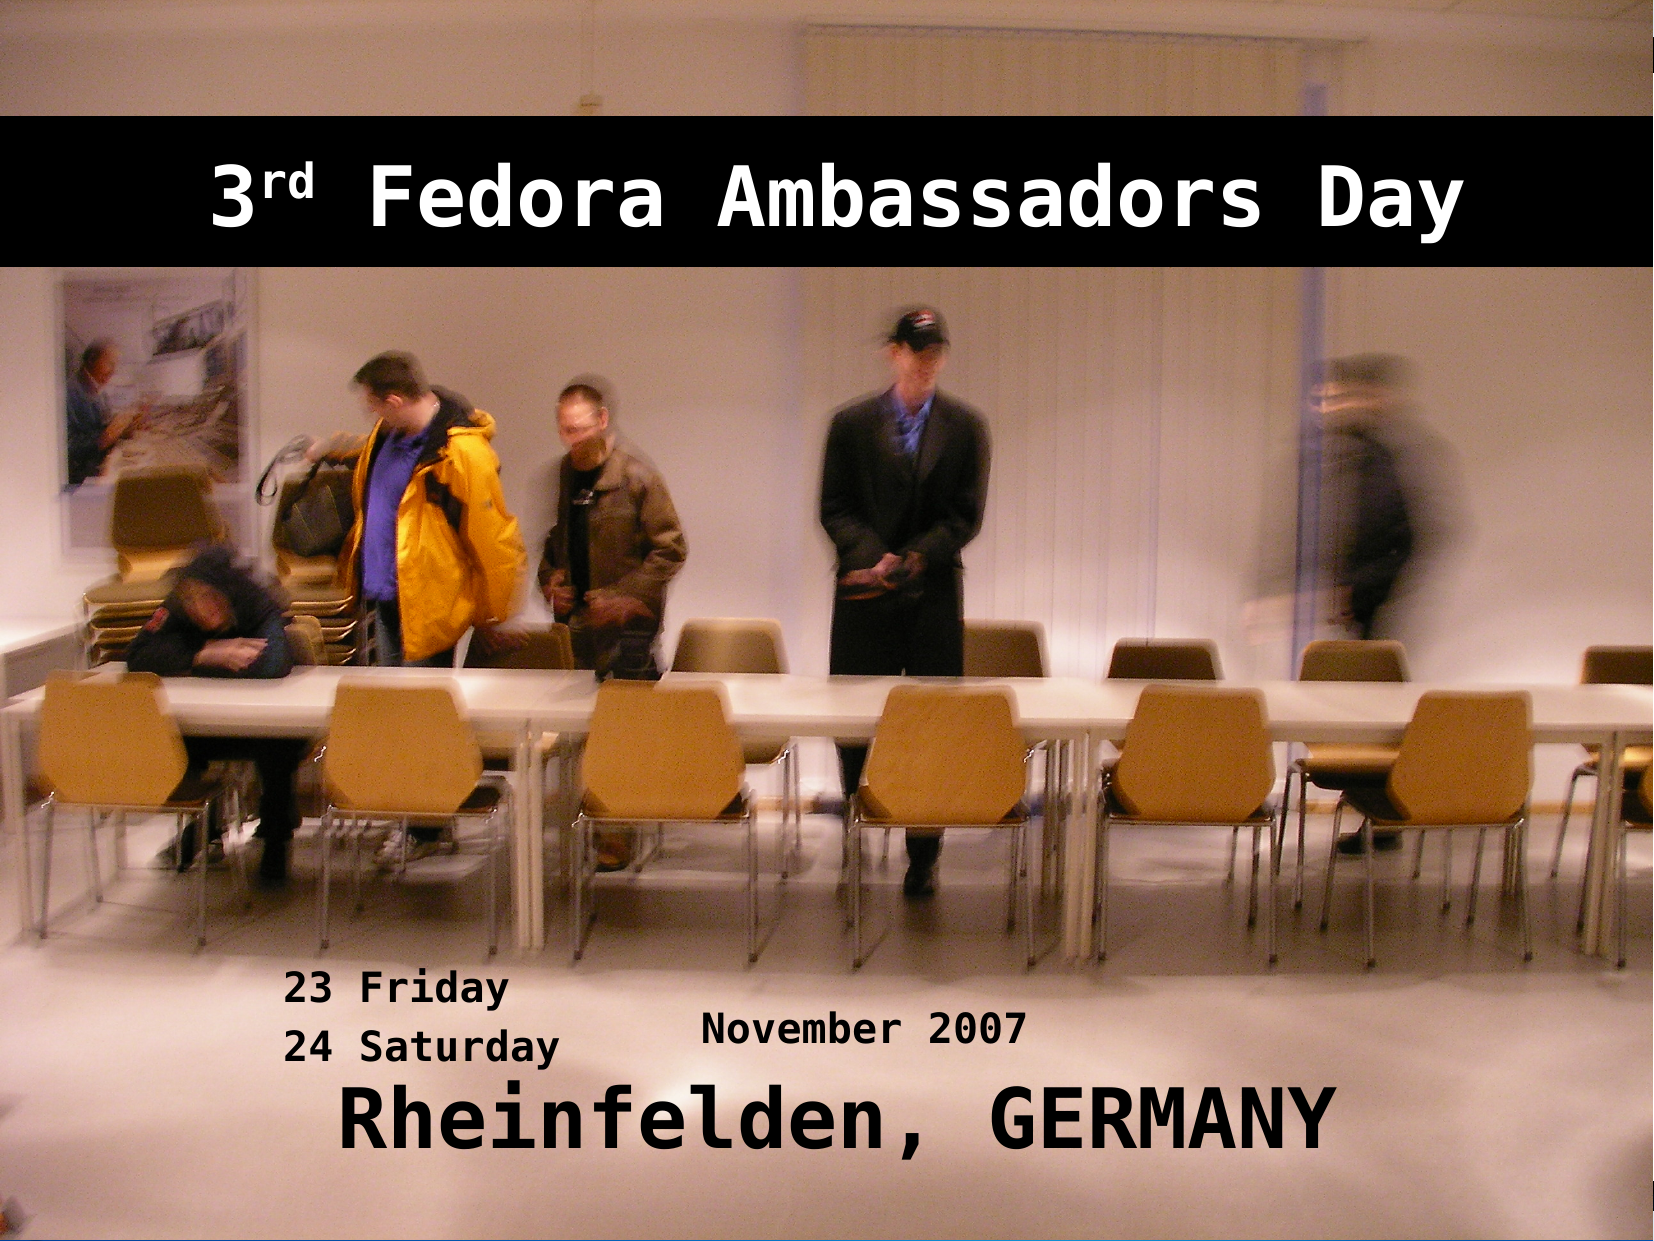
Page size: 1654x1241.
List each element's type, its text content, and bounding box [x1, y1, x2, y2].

text_box November 2007 [525, 997, 1205, 1108]
text_box [0, 116, 1653, 267]
picture [0, 267, 1654, 1241]
text_box 3rd Fedora Ambassadors Day 23 Friday 24 Saturday Rheinfelden, GERMANY [193, 141, 1482, 1178]
picture [0, 0, 1654, 116]
